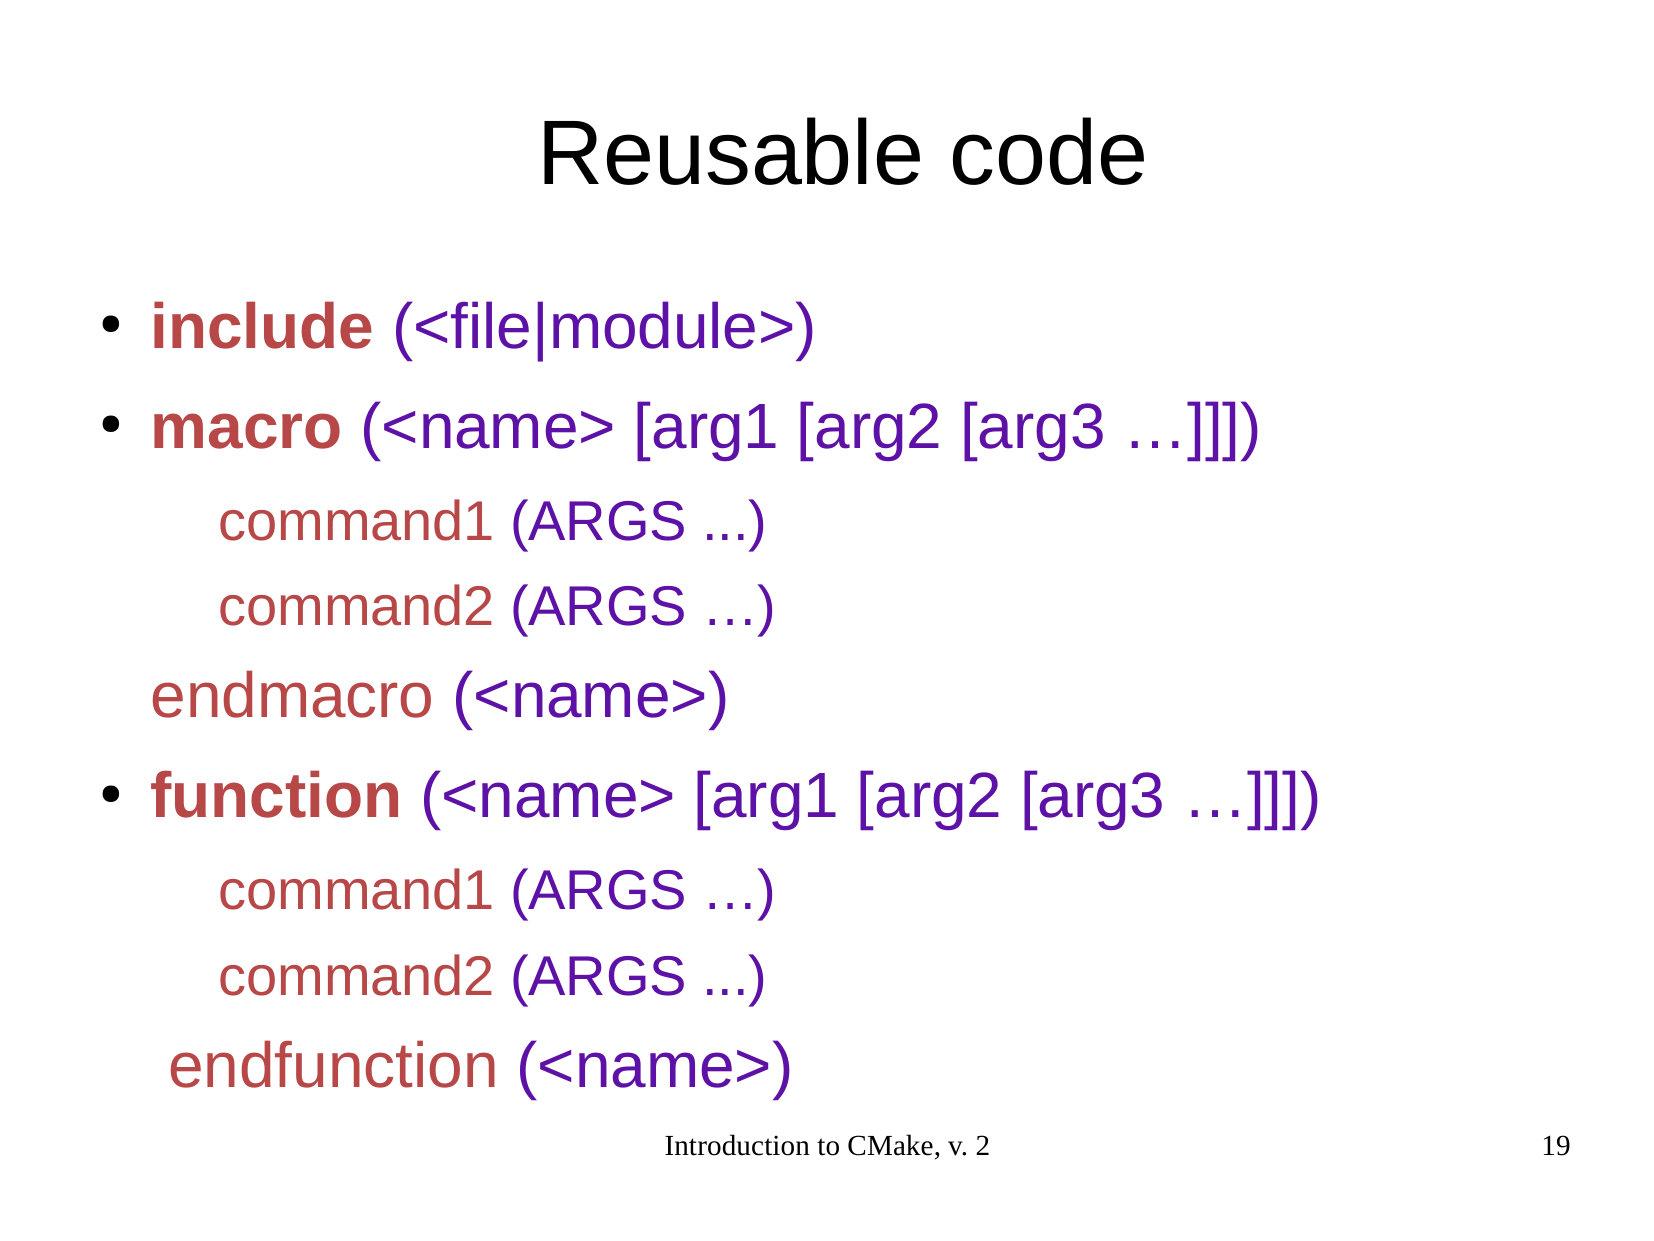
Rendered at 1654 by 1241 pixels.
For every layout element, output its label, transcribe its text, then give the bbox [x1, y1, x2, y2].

title Reusable code [82, 56, 1571, 250]
list include (<file|module>) macro (<name> [arg1 [arg2 [arg3 …]]]) command1 (ARGS ...) command2 (ARGS …) endmacro (<name>) function (<name> [arg1 [arg2 [arg3 …]]]) command1 (ARGS …) command2 (ARGS ...) endfunction (<name>) [82, 290, 1571, 1109]
